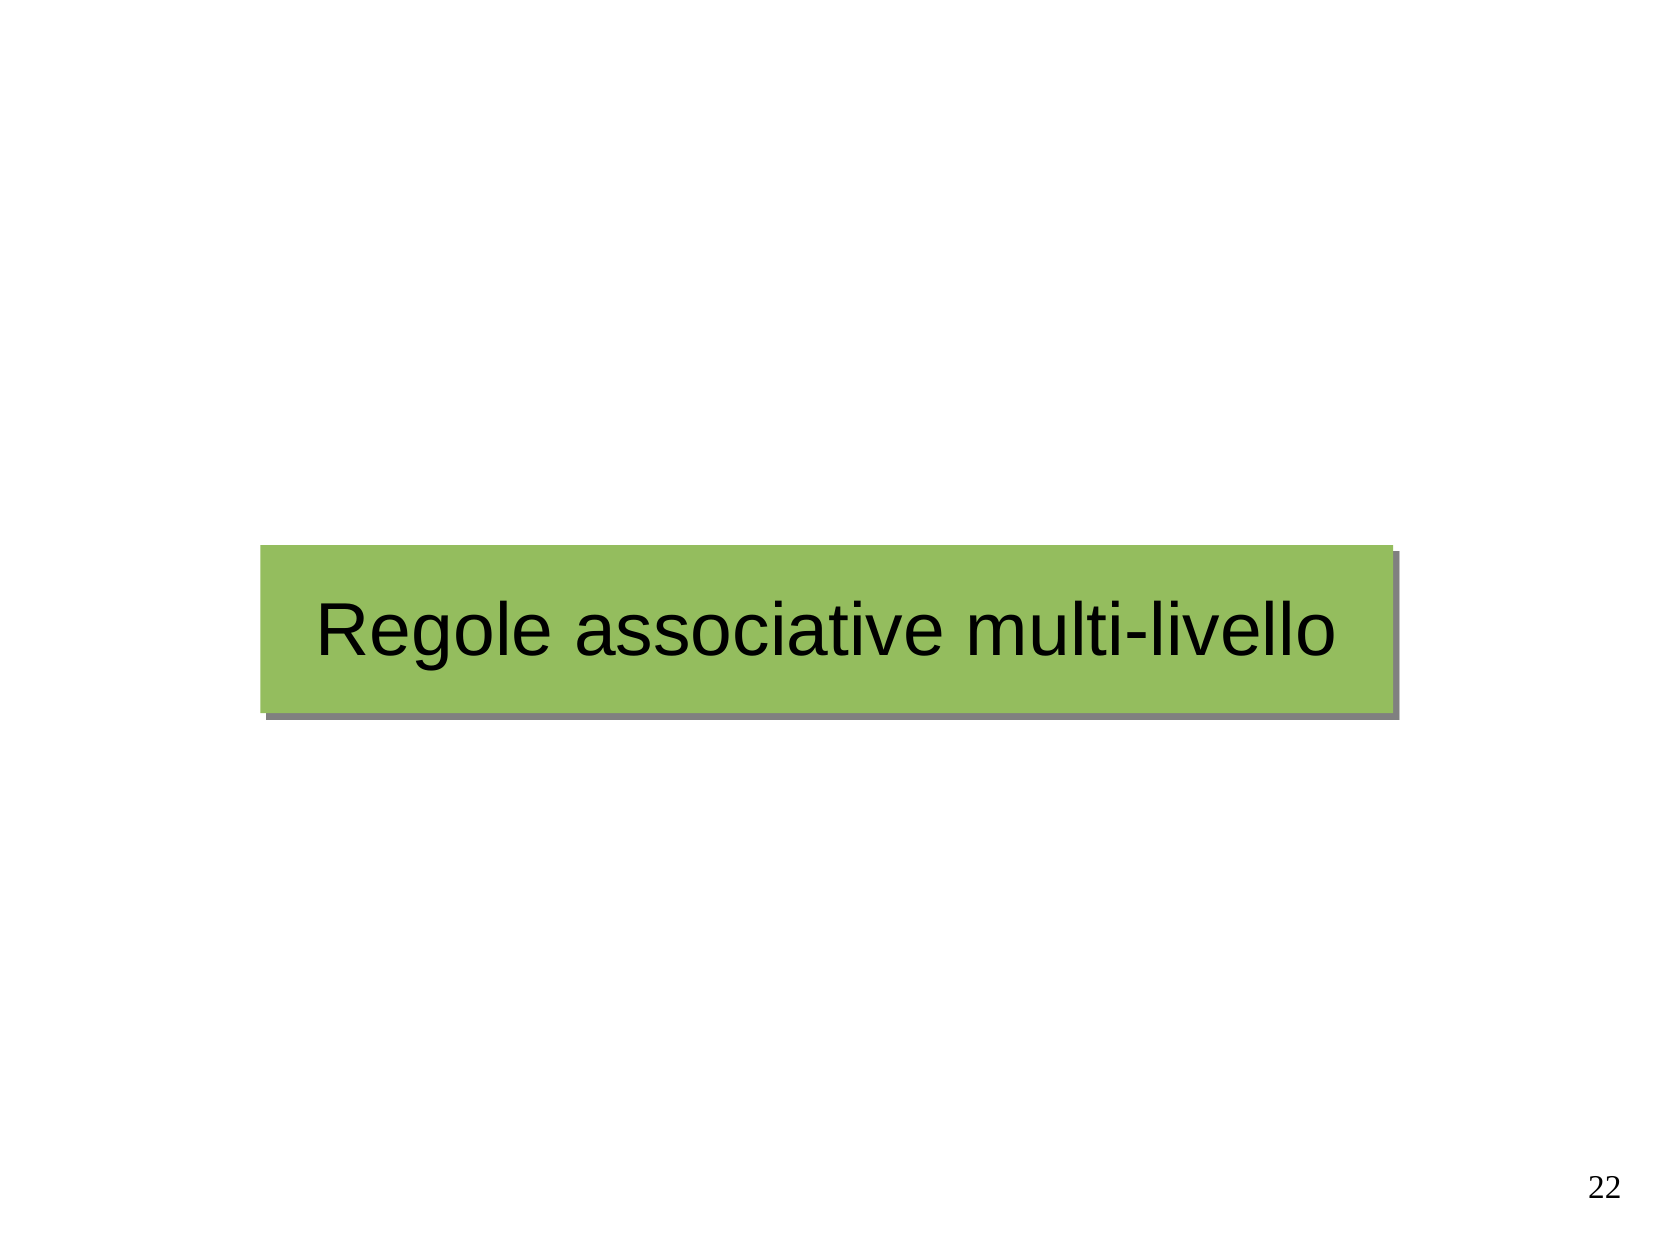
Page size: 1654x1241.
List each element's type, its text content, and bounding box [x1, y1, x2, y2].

text_box Regole associative multi-livello [260, 545, 1394, 714]
